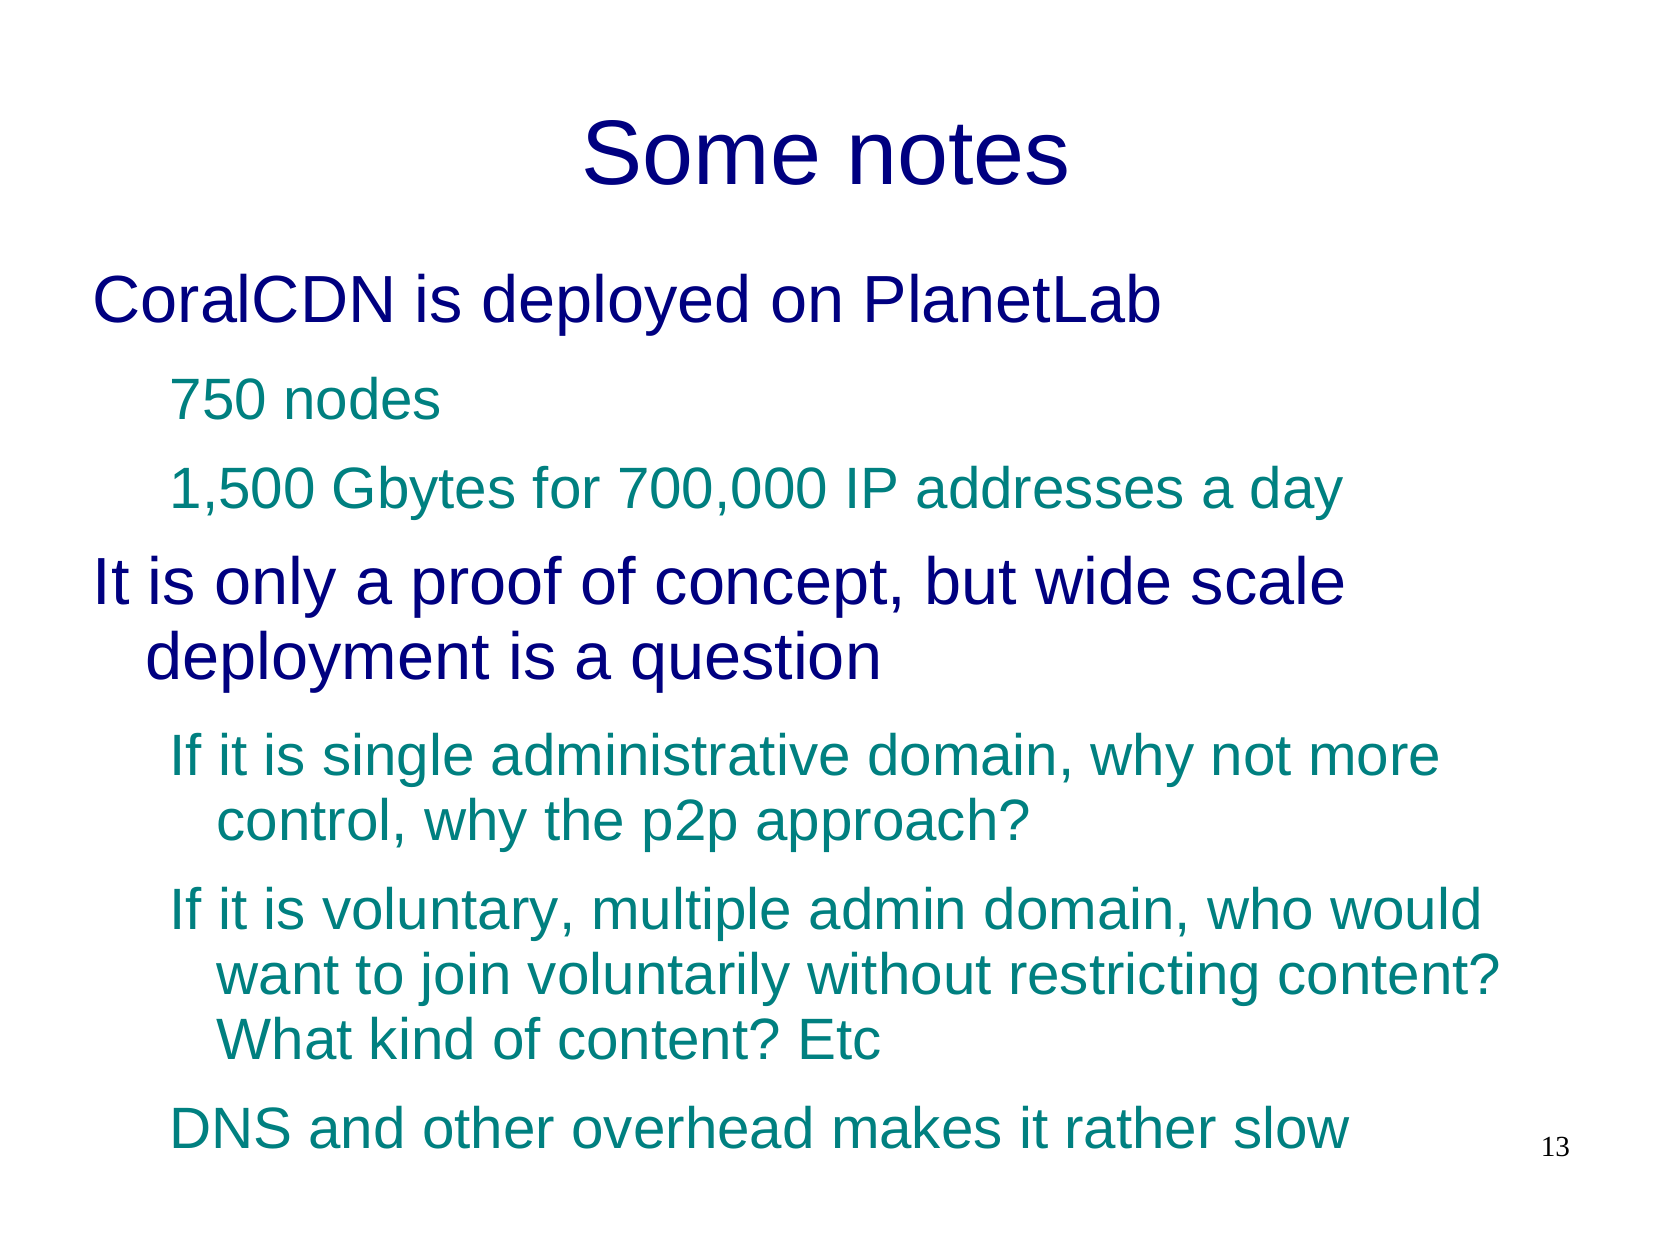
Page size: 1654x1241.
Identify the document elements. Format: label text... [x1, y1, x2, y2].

list CoralCDN is deployed on PlanetLab 750 nodes 1,500 Gbytes for 700,000 IP addresses a day It is only a proof of concept, but wide scale deployment is a question If it is single administrative domain, why not more control, why the p2p approach? If it is voluntary, multiple admin domain, who would want to join voluntarily without restricting content? What kind of content? Etc DNS and other overhead makes it rather slow [75, 262, 1563, 1159]
title Some notes [82, 49, 1571, 257]
